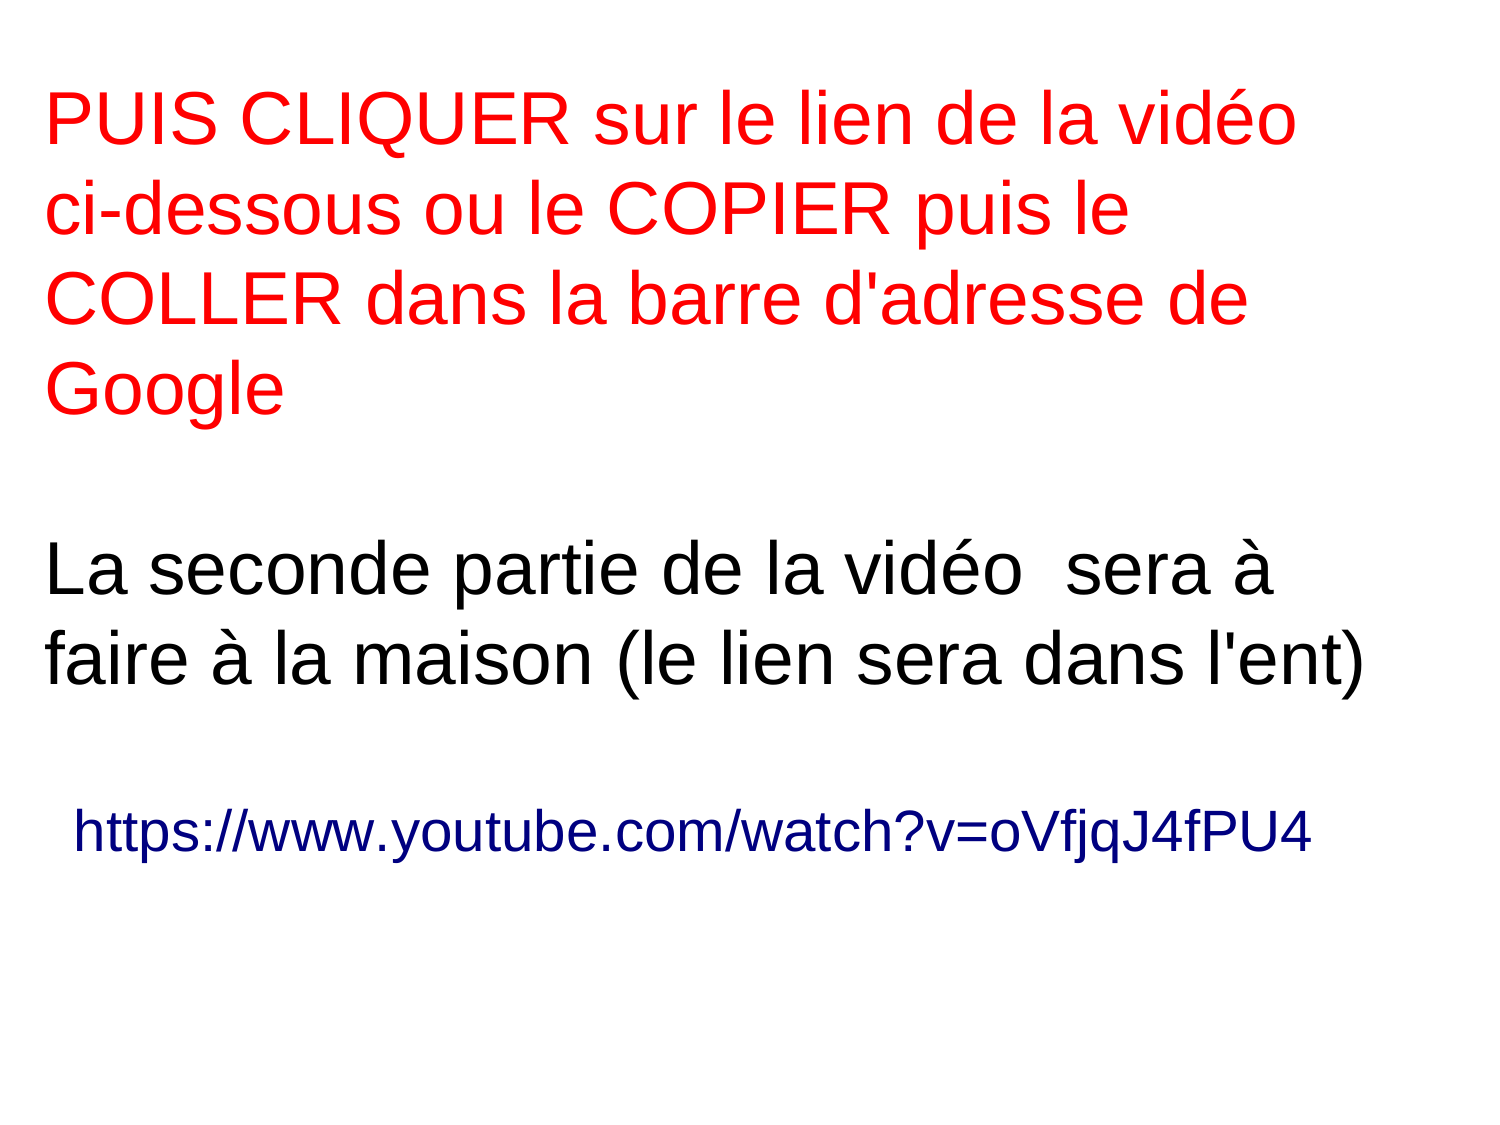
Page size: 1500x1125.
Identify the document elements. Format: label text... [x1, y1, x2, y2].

text_box https://www.youtube.com/watch?v=oVfjqJ4fPU4 [59, 785, 1418, 916]
text_box PUIS CLIQUER sur le lien de la vidéo ci-dessous ou le COPIER puis le COLLER dans la barre d'adresse de Google La seconde partie de la vidéo sera à faire à la maison (le lien sera dans l'ent) [29, 62, 1388, 708]
